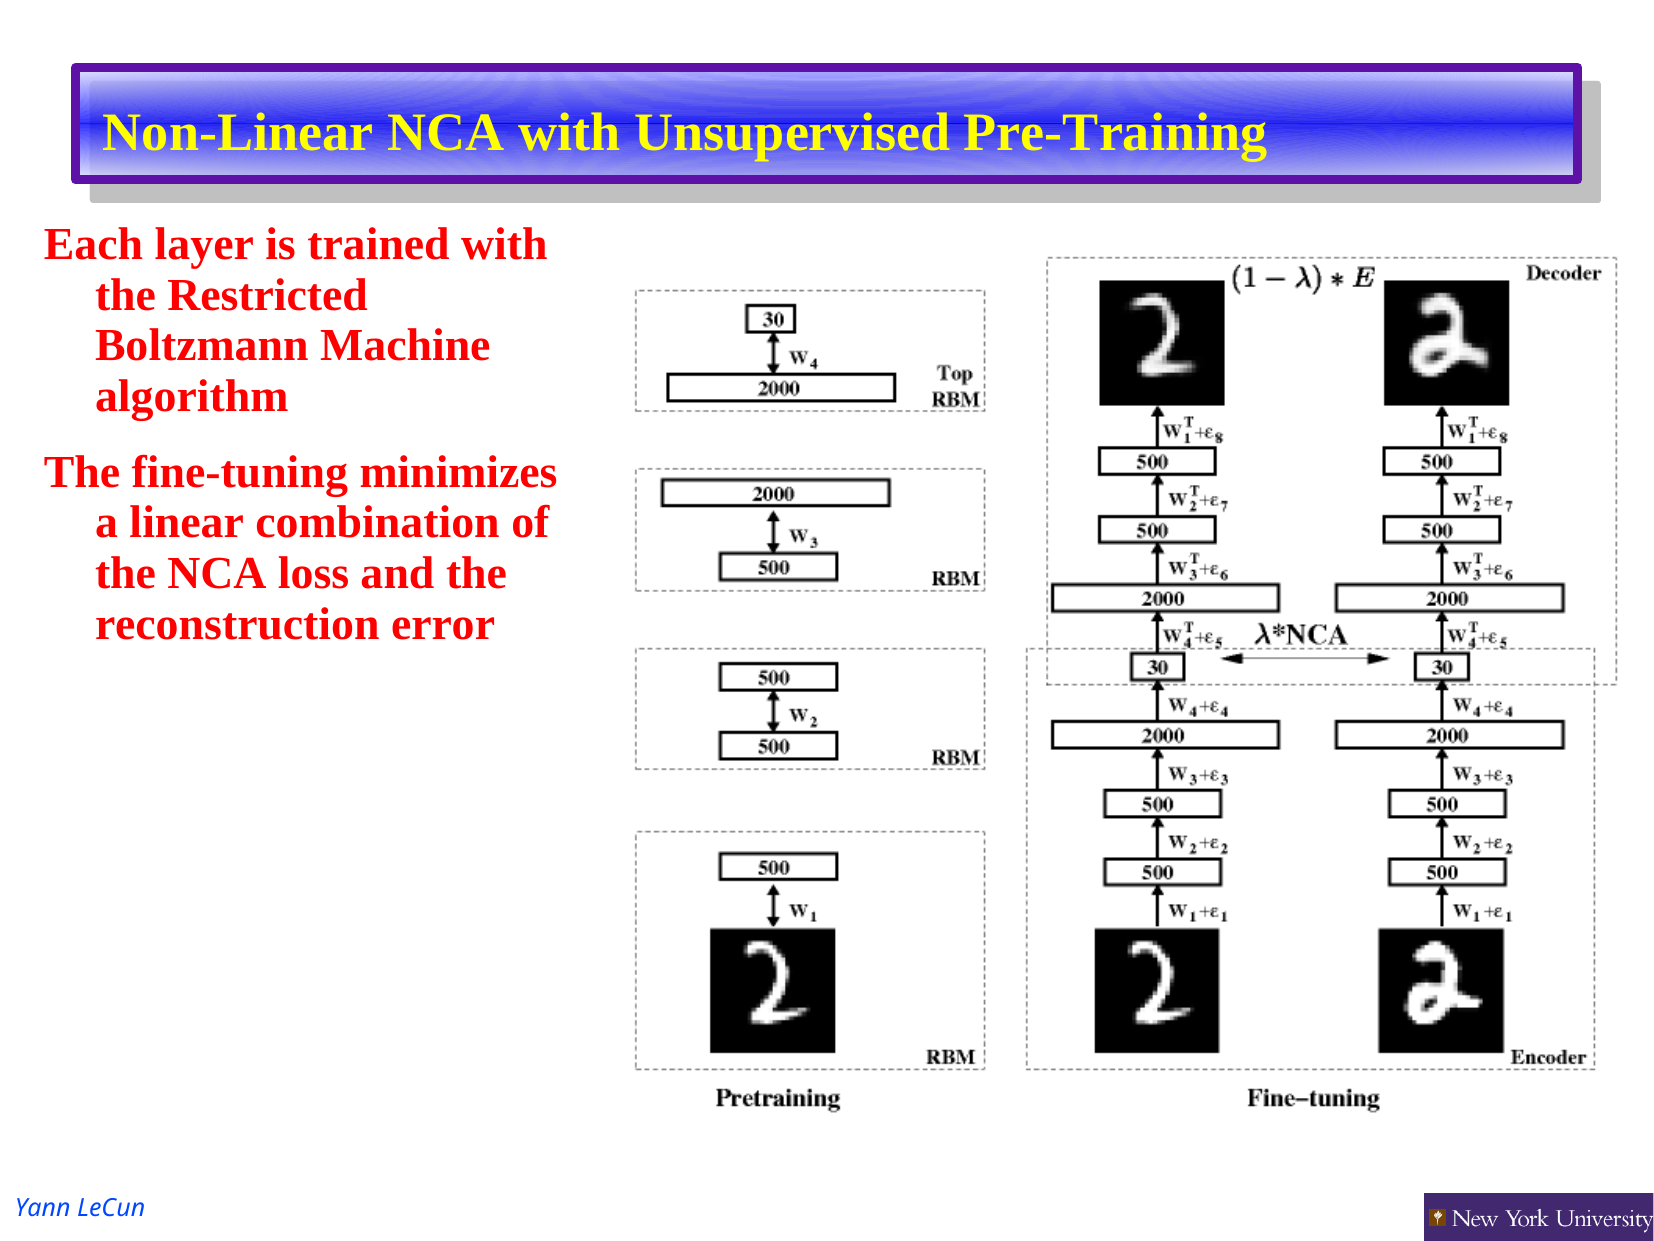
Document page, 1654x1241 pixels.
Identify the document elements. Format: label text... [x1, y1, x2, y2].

list Each layer is trained with the Restricted Boltzmann Machine algorithm The fine-tuning minimizes a linear combination of the NCA loss and the reconstruction error [43, 218, 559, 1151]
text_box [106, 279, 156, 372]
picture [1424, 1193, 1654, 1241]
picture [626, 226, 1633, 1133]
title Non-Linear NCA with Unsupervised Pre-Training [75, 67, 1578, 180]
